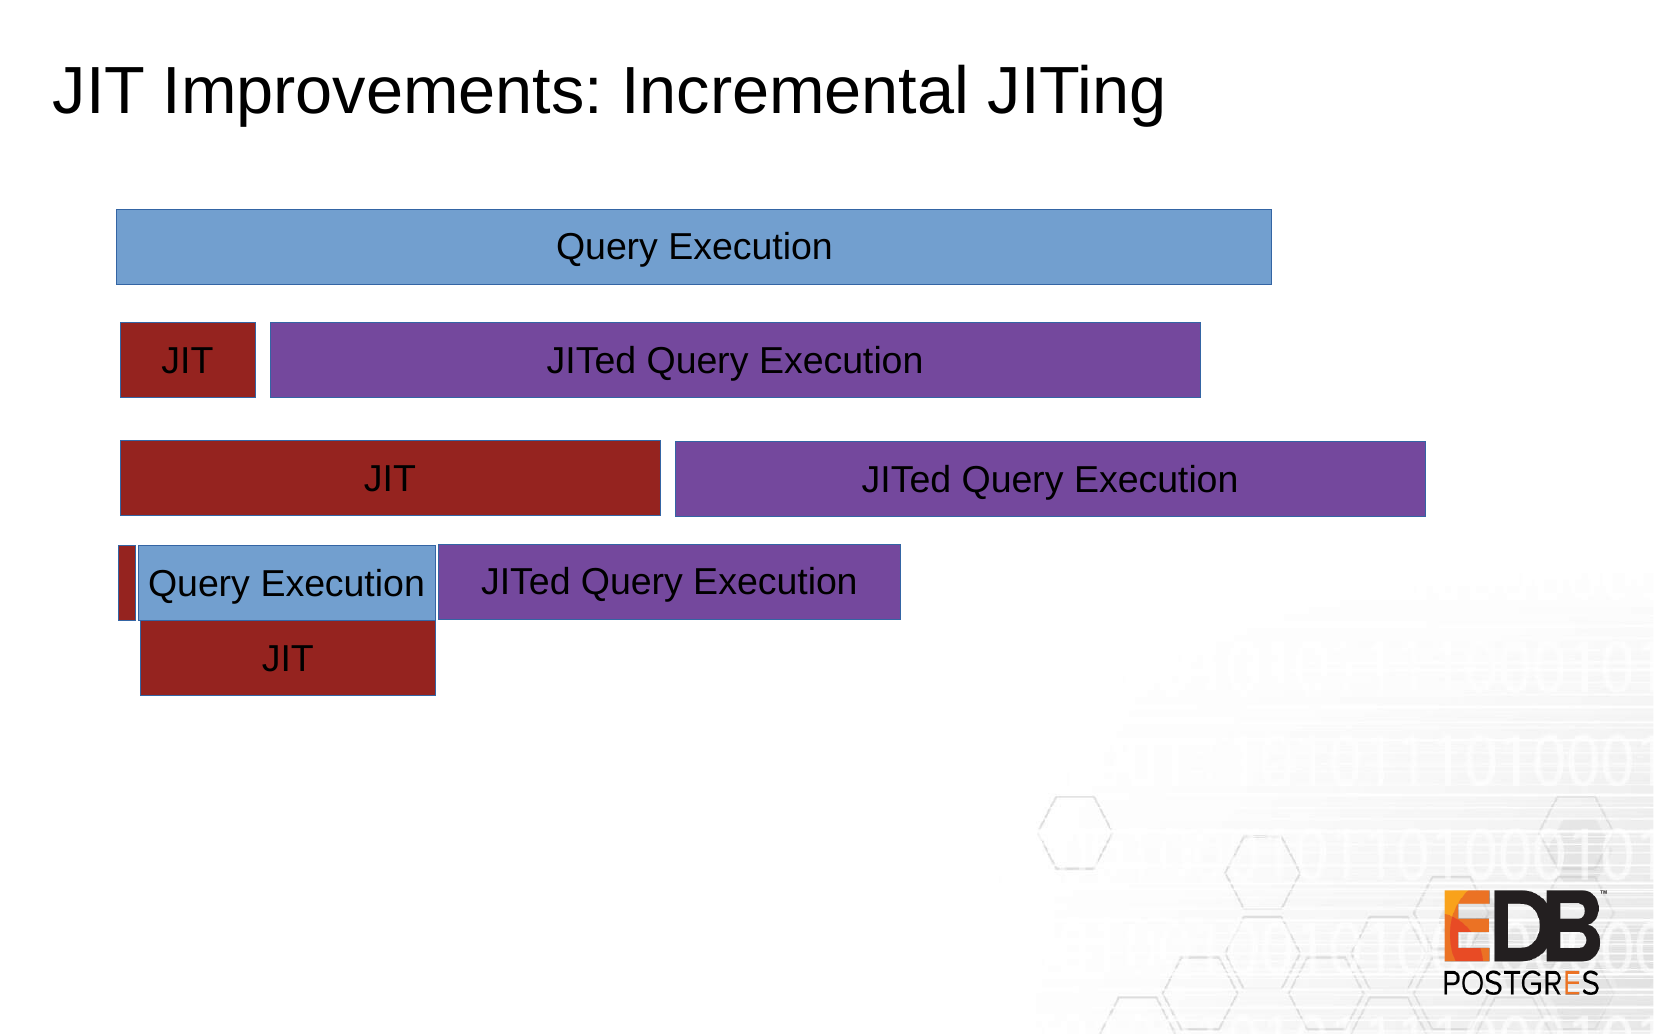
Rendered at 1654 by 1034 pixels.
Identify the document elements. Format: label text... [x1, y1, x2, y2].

text_box JIT [120, 440, 661, 516]
text_box JITed Query Execution [675, 441, 1426, 517]
text_box [118, 545, 136, 621]
text_box JIT [140, 621, 436, 696]
text_box JIT [120, 322, 256, 398]
title JIT Improvements: Incremental JITing [52, 52, 1318, 128]
text_box Query Execution [116, 209, 1272, 285]
text_box JITed Query Execution [438, 544, 901, 620]
text_box JITed Query Execution [270, 322, 1201, 398]
text_box Query Execution [138, 545, 436, 621]
picture [0, 0, 1654, 1034]
